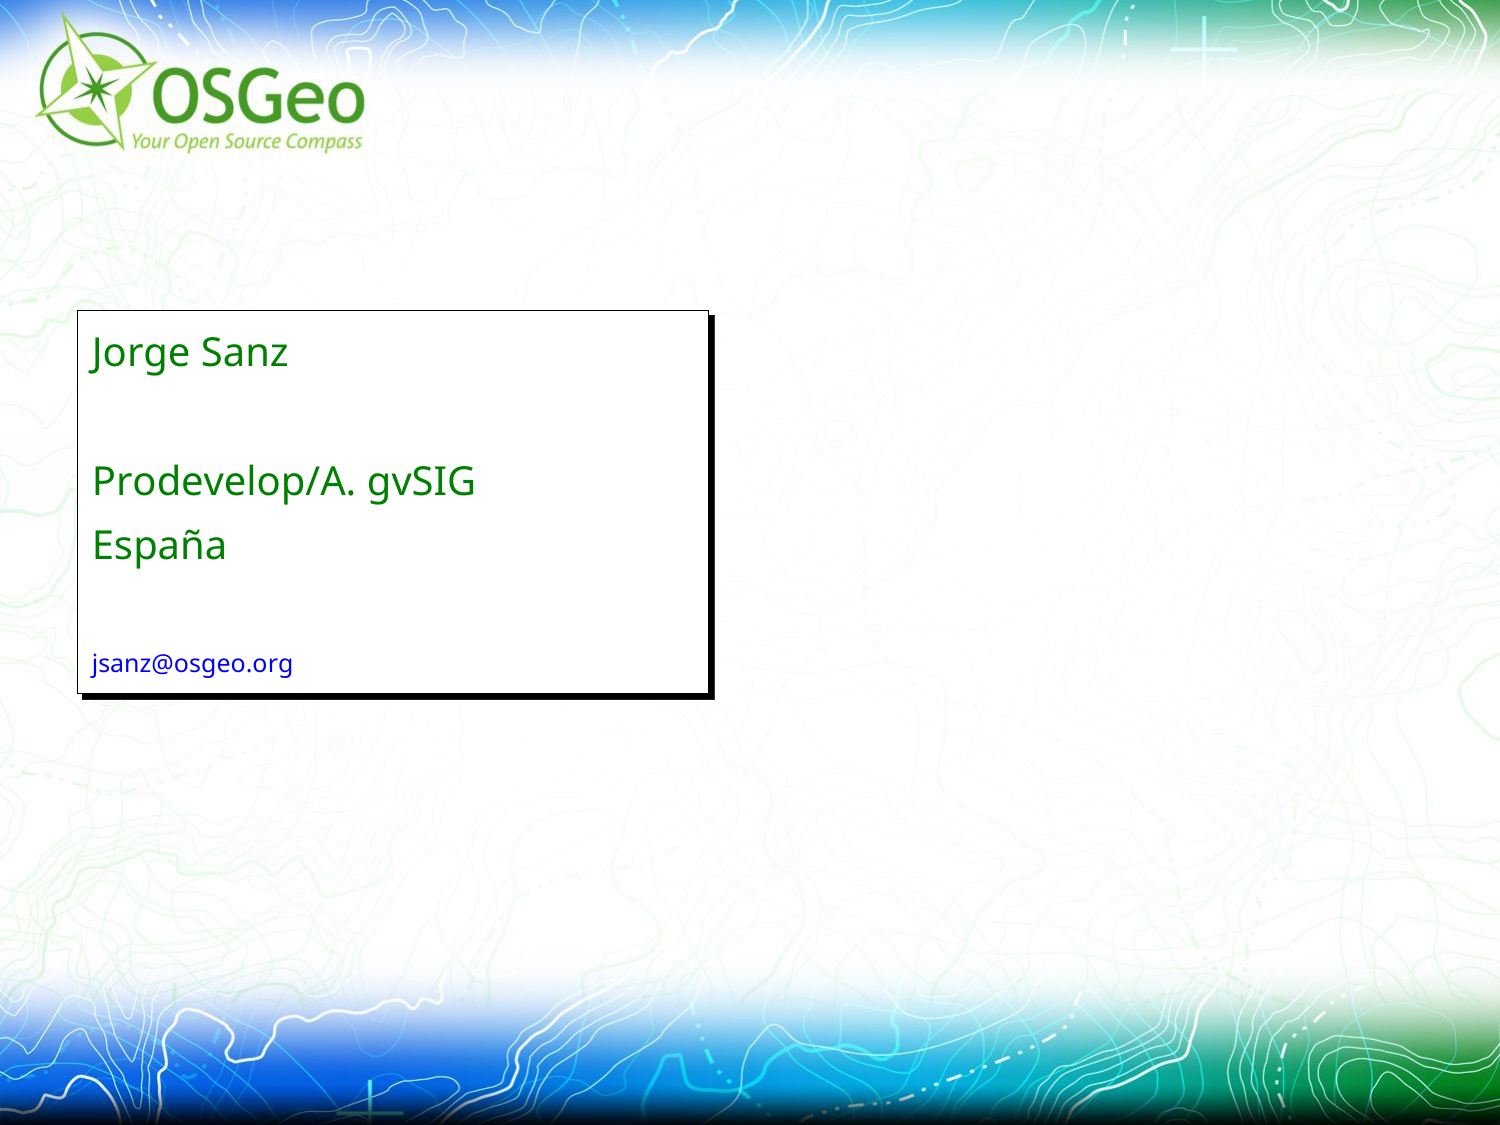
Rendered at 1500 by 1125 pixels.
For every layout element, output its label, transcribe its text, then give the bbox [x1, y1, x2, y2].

picture [0, 0, 1500, 1125]
list Jorge Sanz Prodevelop/A. gvSIG España jsanz@osgeo.org [77, 310, 709, 694]
